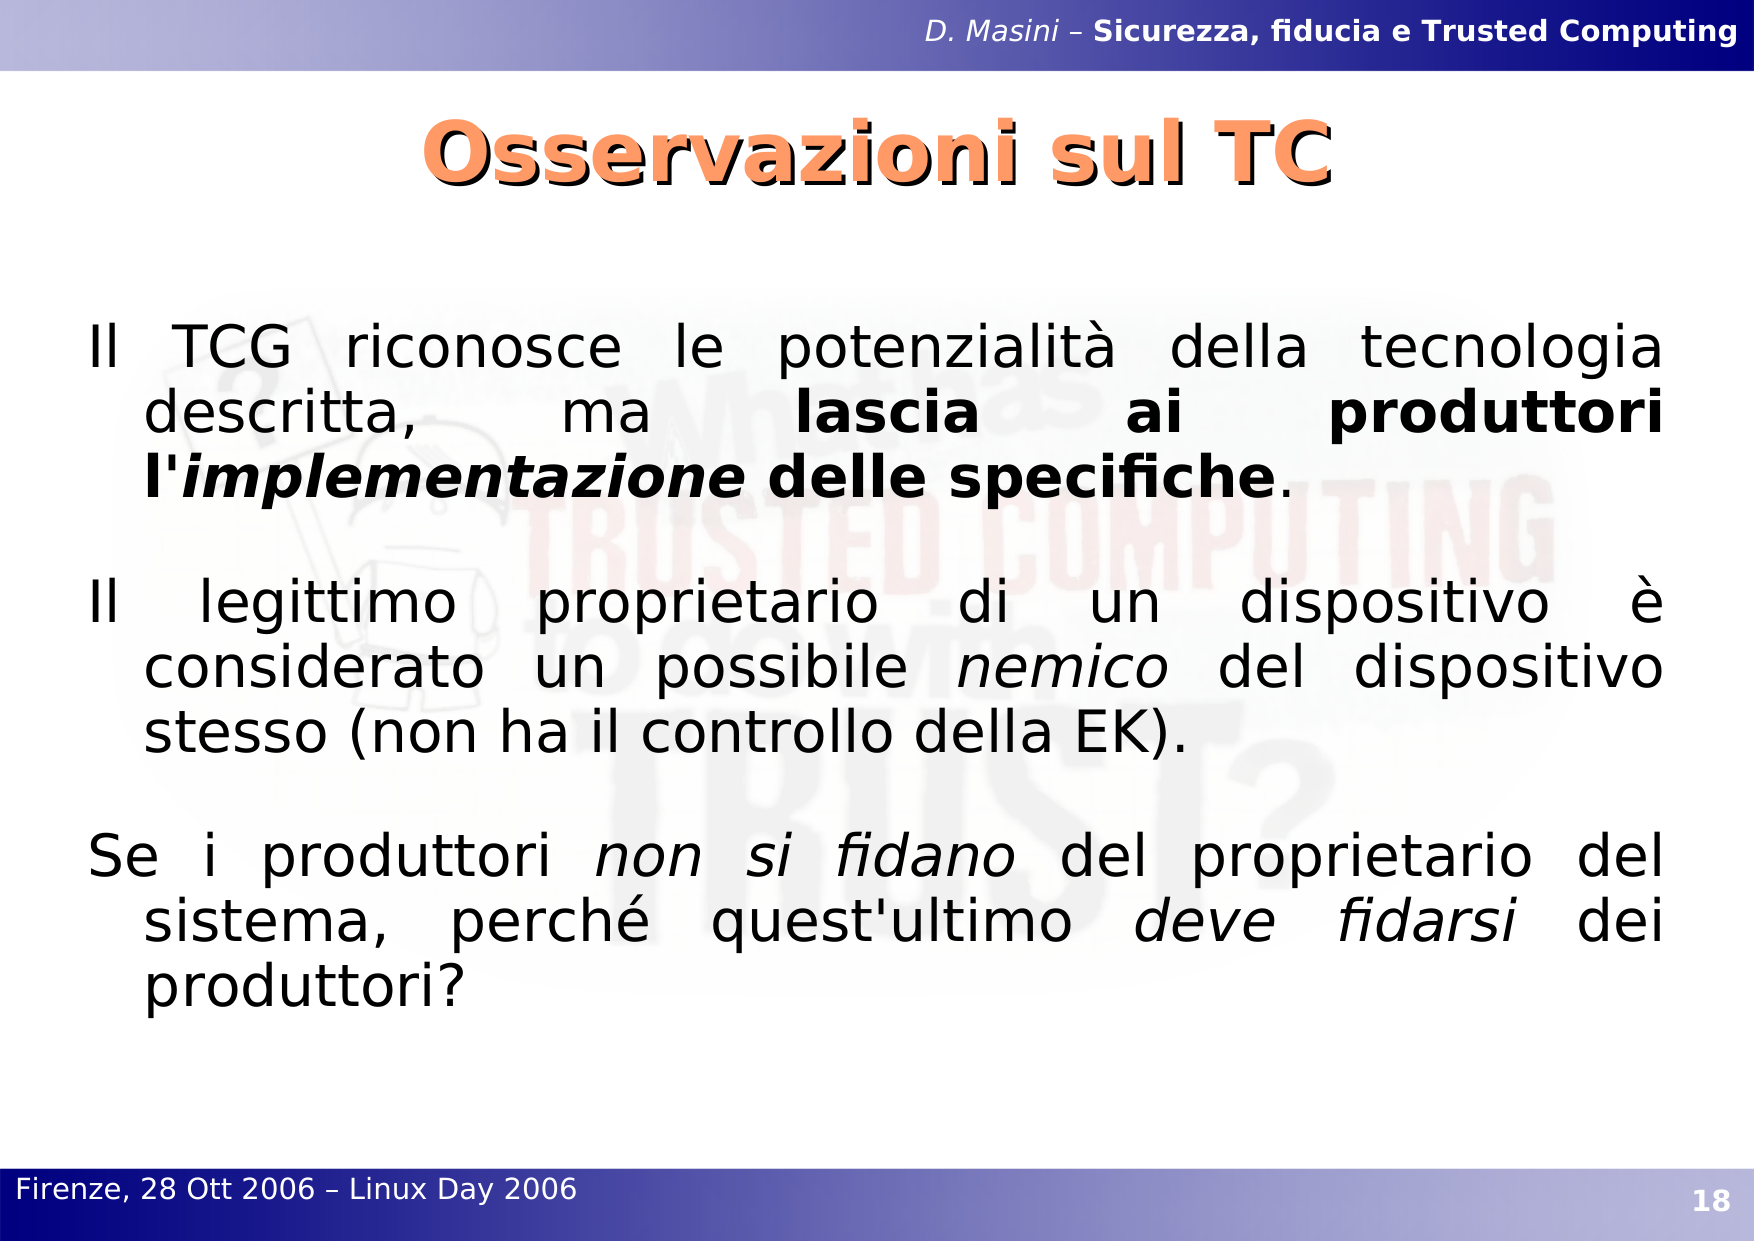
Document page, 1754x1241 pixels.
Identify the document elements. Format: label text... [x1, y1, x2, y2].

picture [0, 0, 1754, 1241]
text_box <numero> [1641, 1185, 1732, 1223]
text_box D. Masini – Sicurezza, fiducia e Trusted Computing [602, 7, 1754, 63]
list Il TCG riconosce le potenzialità della tecnologia descritta, ma lascia ai produttori l'implementazione delle specifiche. Il legittimo proprietario di un dispositivo è considerato un possibile nemico del dispositivo stesso (non ha il controllo della EK). Se i produttori non si fidano del proprietario del sistema, perché quest'ultimo deve fidarsi dei produttori? [87, 316, 1667, 1082]
text_box Firenze, 28 Ott 2006 – Linux Day 2006 [0, 1175, 1314, 1234]
title Osservazioni sul TC [87, 49, 1667, 257]
